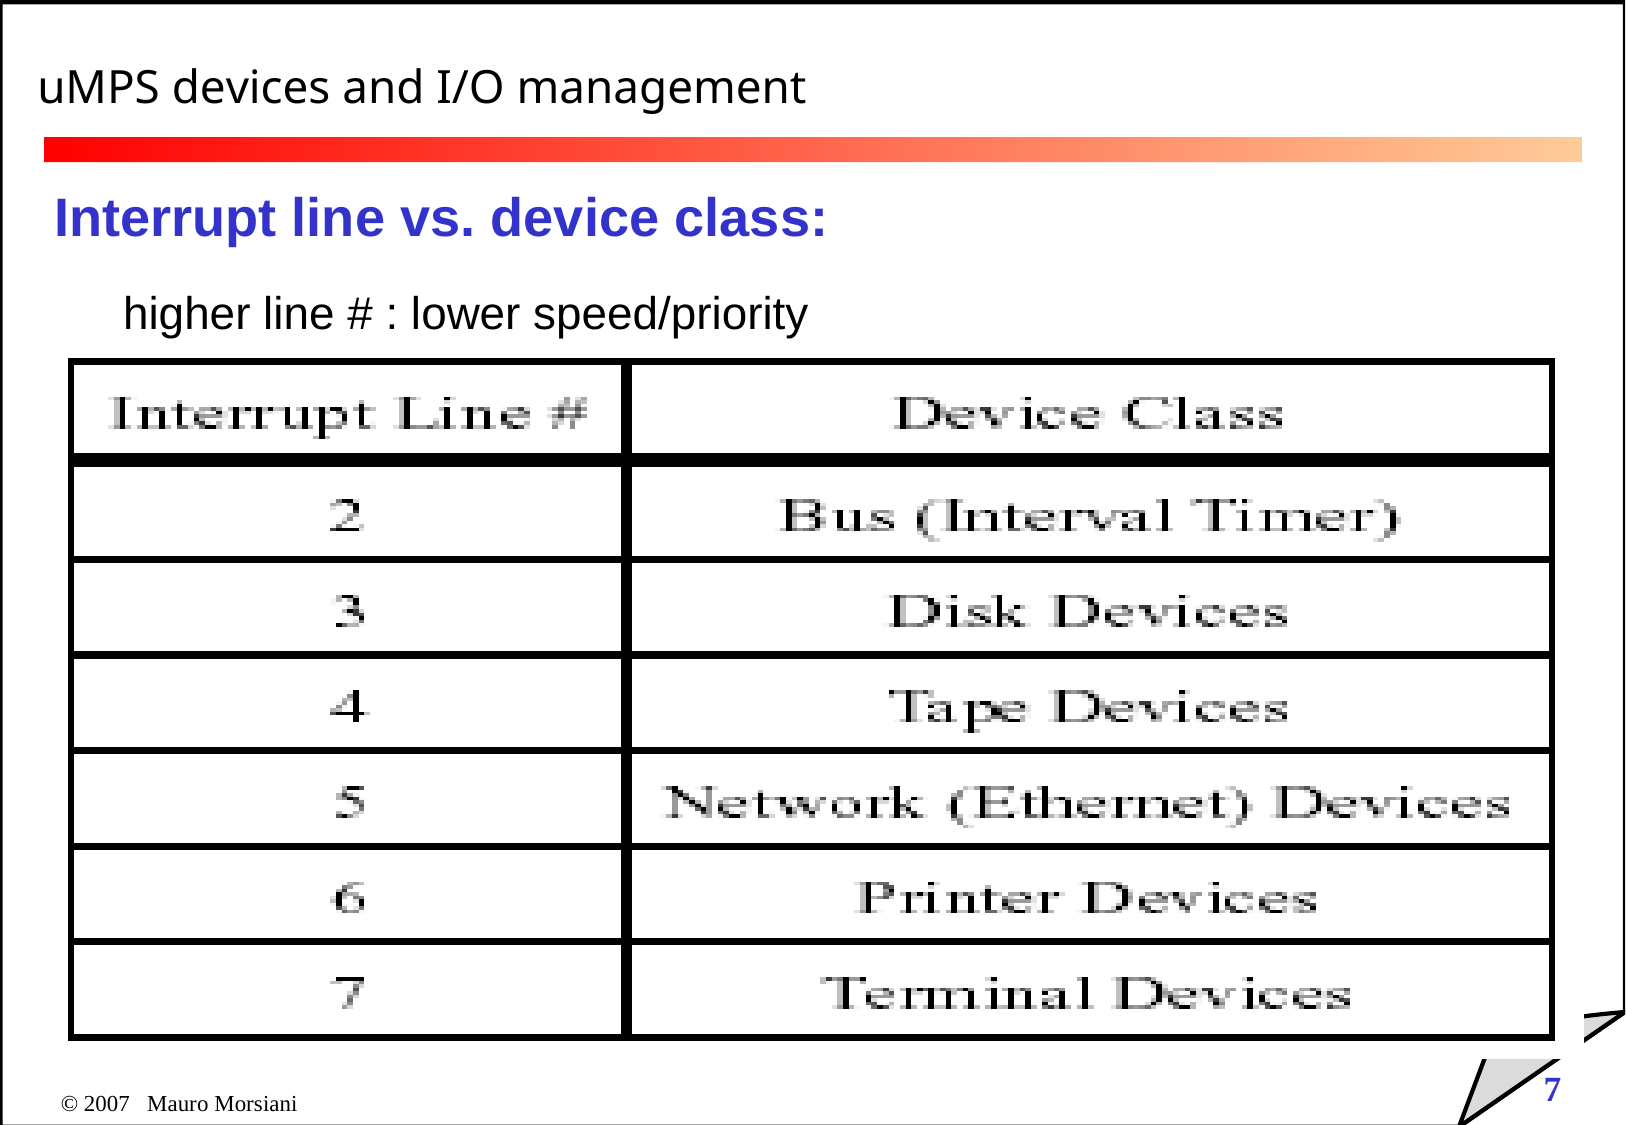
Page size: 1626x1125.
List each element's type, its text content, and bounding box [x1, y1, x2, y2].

list Interrupt line vs. device class: higher line # : lower speed/priority [54, 187, 1557, 595]
title uMPS devices and I/O management [37, 44, 1587, 130]
picture [46, 337, 1584, 1059]
